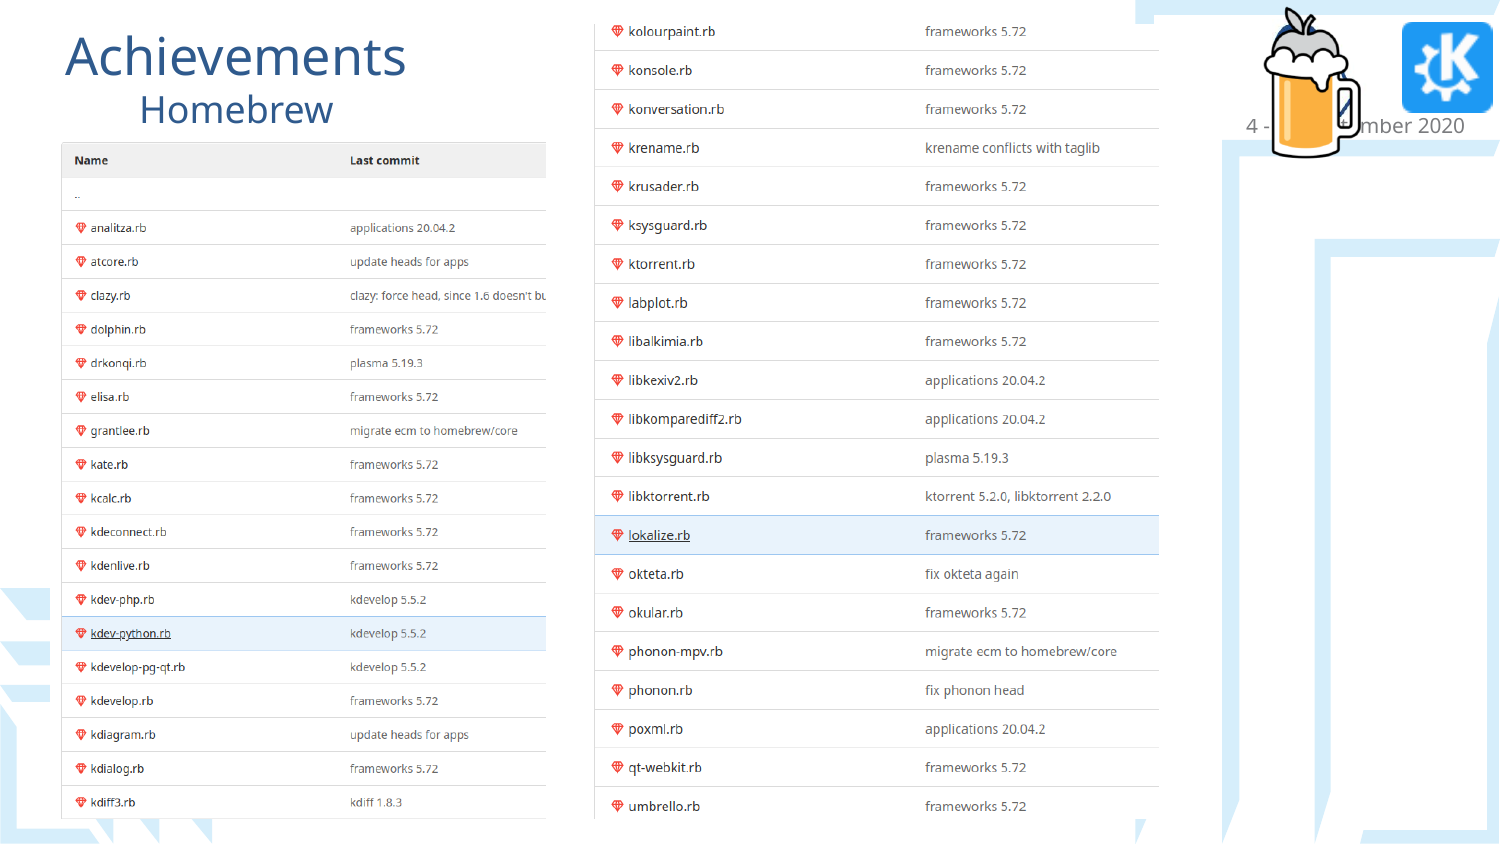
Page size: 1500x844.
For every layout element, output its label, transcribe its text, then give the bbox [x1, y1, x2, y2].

picture [50, 140, 546, 819]
picture [1236, 6, 1390, 159]
picture [582, 24, 1159, 819]
title Achievements Homebrew [17, 6, 456, 148]
picture [1402, 22, 1493, 113]
